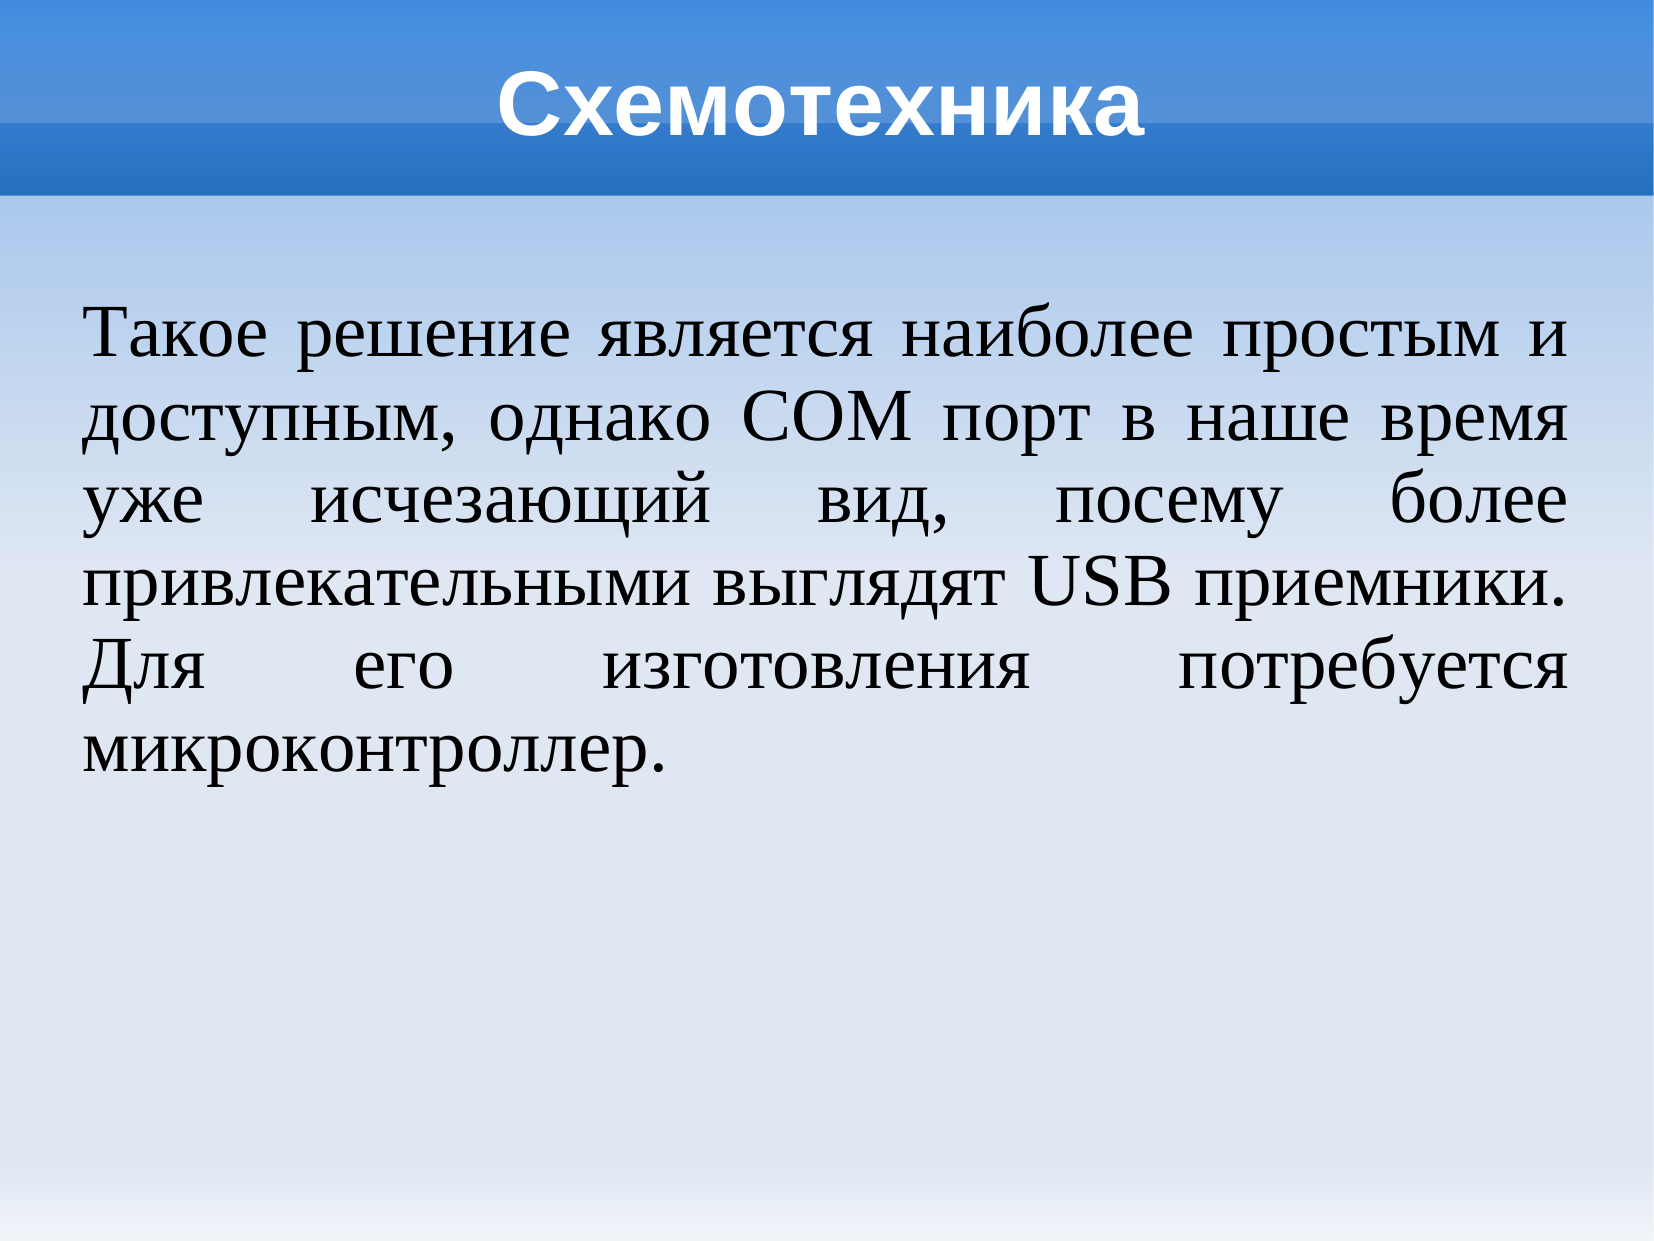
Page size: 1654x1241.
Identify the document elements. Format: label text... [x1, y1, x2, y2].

title Схемотехника [76, 7, 1565, 200]
list Такое решение является наиболее простым и доступным, однако COM порт в наше время уже исчезающий вид, посему более привлекательными выглядят USB приемники. Для его изготовления потребуется микроконтроллер. [82, 290, 1571, 1094]
picture [0, 0, 1654, 1241]
